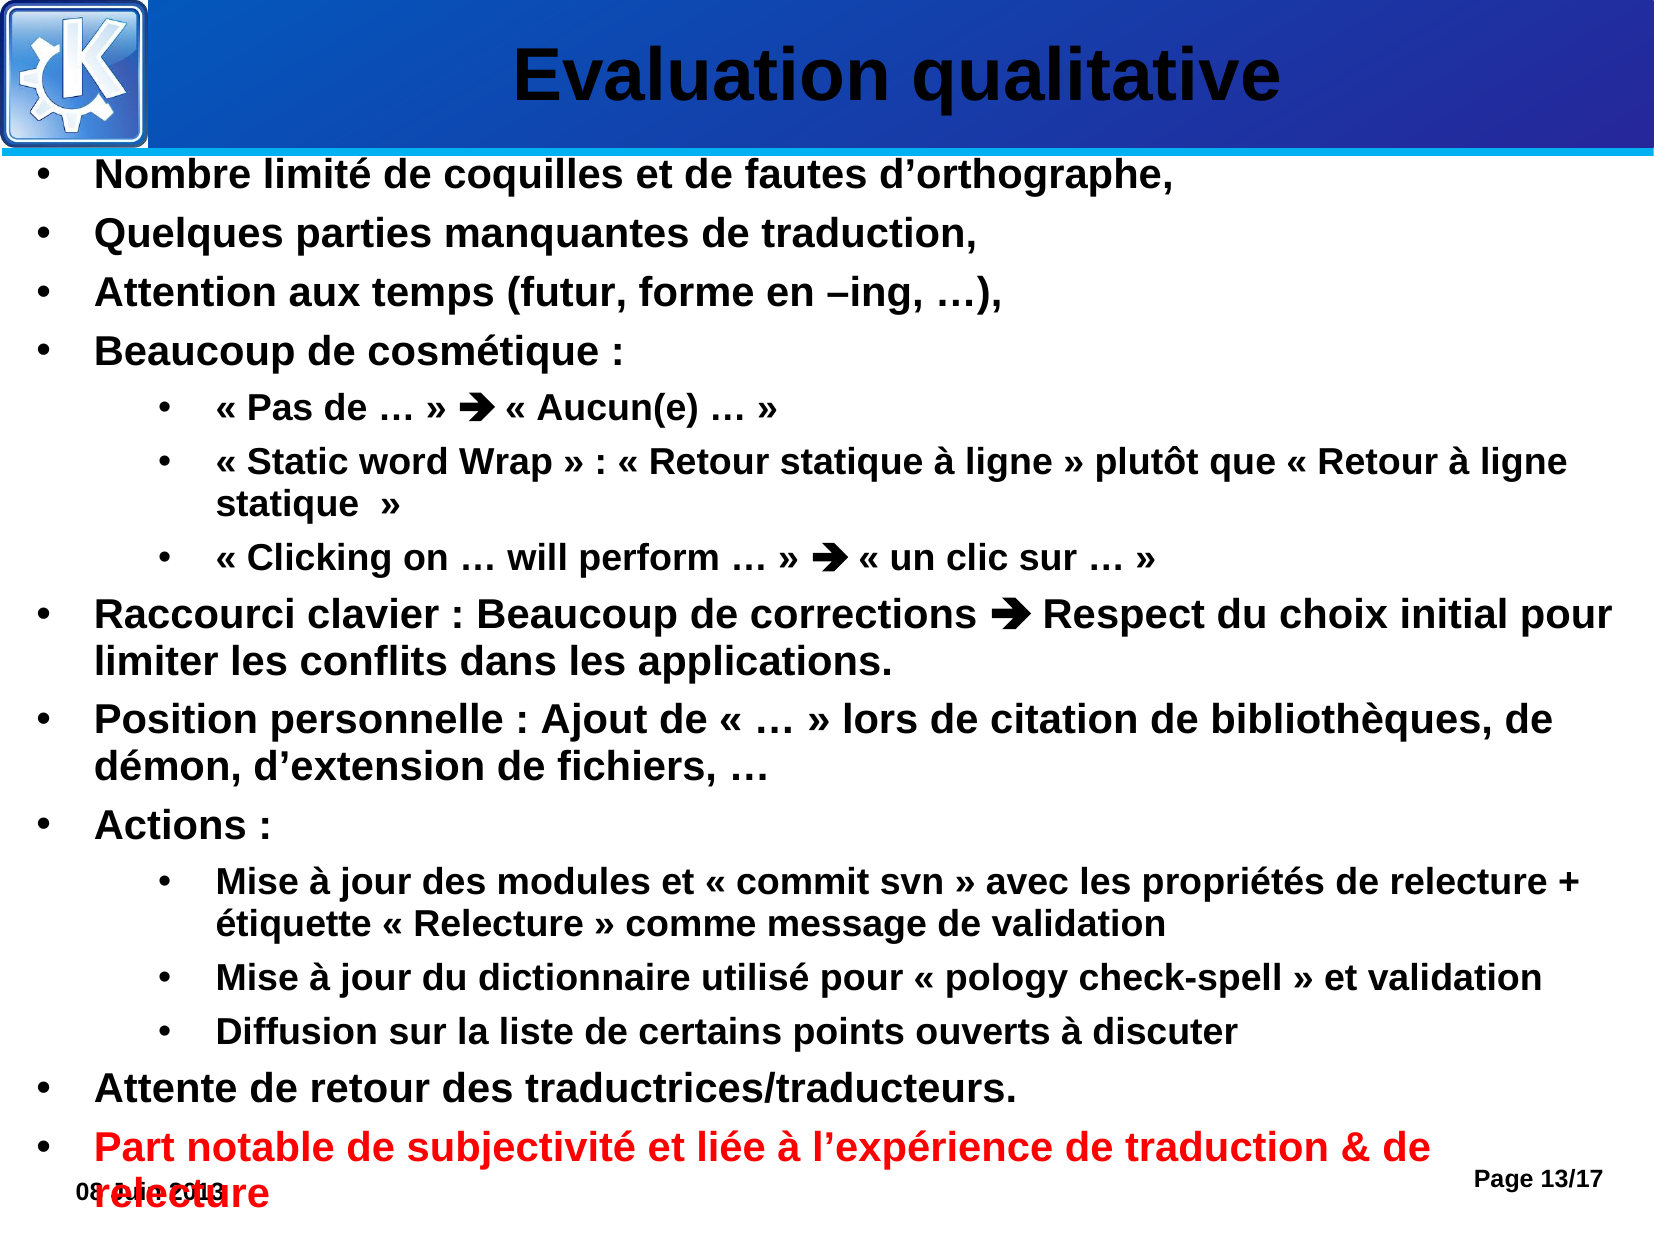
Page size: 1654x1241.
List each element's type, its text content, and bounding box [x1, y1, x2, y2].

picture [0, 0, 141, 148]
text_box Nombre limité de coquilles et de fautes d’orthographe, Quelques parties manquantes de traduction, Attention aux temps (futur, forme en –ing, …), Beaucoup de cosmétique : « Pas de … »  « Aucun(e) … » « Static word Wrap » : « Retour statique à ligne » plutôt que « Retour à ligne statique » « Clicking on … will perform … »  « un clic sur … » Raccourci clavier : Beaucoup de corrections  Respect du choix initial pour limiter les conflits dans les applications. Position personnelle : Ajout de « … » lors de citation de bibliothèques, de démon, d’extension de fichiers, … Actions : Mise à jour des modules et « commit svn » avec les propriétés de relecture + étiquette « Relecture » comme message de validation Mise à jour du dictionnaire utilisé pour « pology check-spell » et validation Diffusion sur la liste de certains points ouverts à discuter Attente de retour des traductrices/traducteurs. Part notable de subjectivité et liée à l’expérience de traduction & de relecture [35, 147, 1619, 1199]
text_box Evaluation qualitative [141, 0, 1654, 148]
